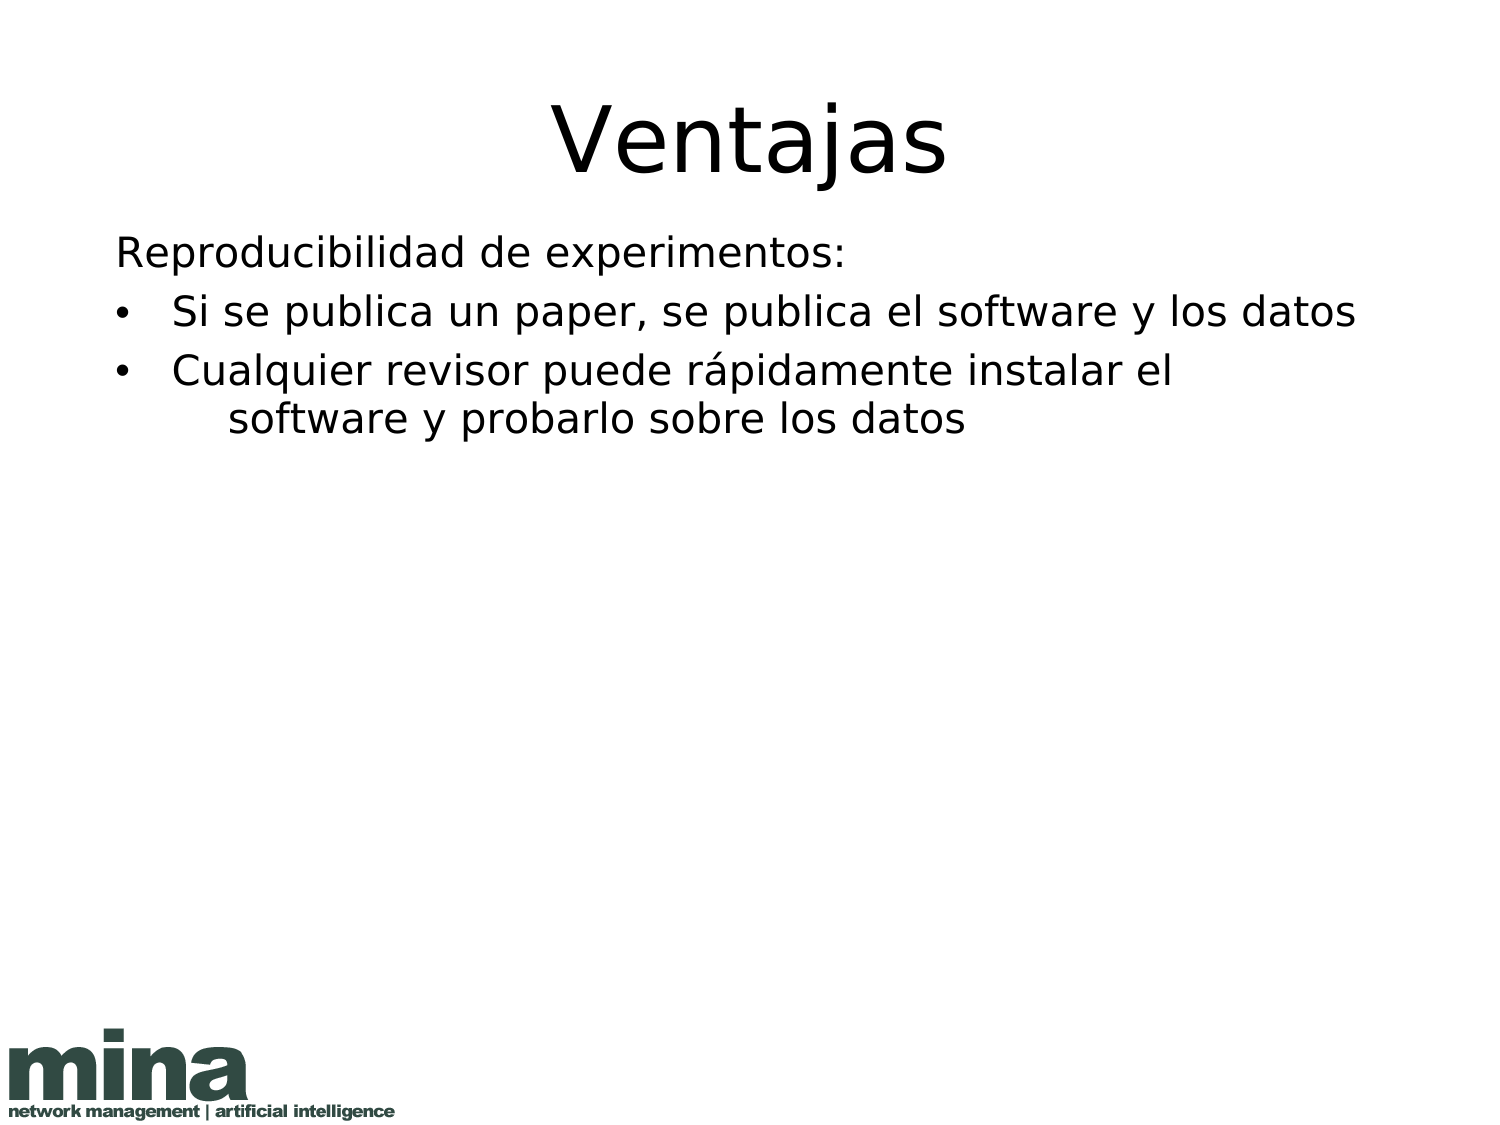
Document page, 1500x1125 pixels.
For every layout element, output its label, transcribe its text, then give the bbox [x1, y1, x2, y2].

picture [0, 1022, 402, 1125]
list Reproducibilidad de experimentos: Si se publica un paper, se publica el software y los datos Cualquier revisor puede rápidamente instalar el software y probarlo sobre los datos [100, 221, 1376, 959]
title Ventajas [112, 46, 1388, 235]
